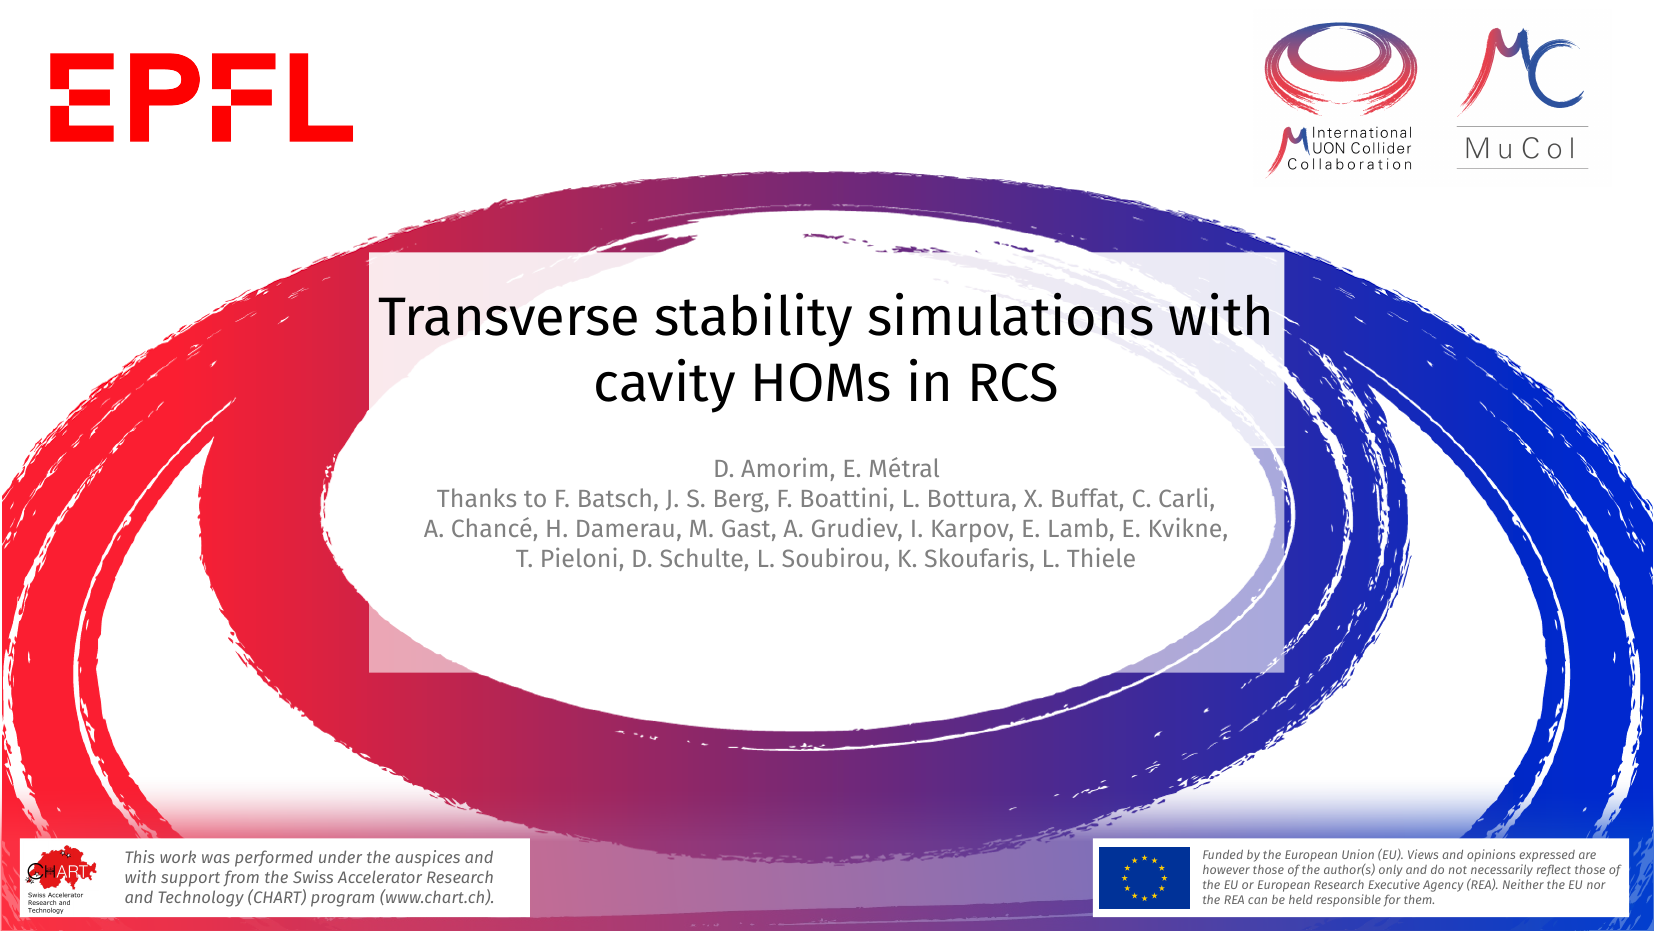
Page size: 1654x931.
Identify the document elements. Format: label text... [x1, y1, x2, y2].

text_box [19, 838, 530, 918]
text_box Transverse stability simulations with cavity HOMs in RCS [369, 252, 1285, 449]
text_box This work was performed under the auspices and with support from the Swiss Accelerator Research and Technology (CHART) program (www.chart.ch). [109, 840, 525, 916]
text_box Funded by the European Union (EU). Views and opinions expressed are however those of the author(s) only and do not necessarily reflect those of the EU or European Research Executive Agency (REA). Neither the EU nor the REA can be held responsible for them. [1187, 840, 1640, 916]
picture [0, 2, 1654, 931]
text_box D. Amorim, E. Métral Thanks to F. Batsch, J. S. Berg, F. Boattini, L. Bottura, X. Buffat, C. Carli, A. Chancé, H. Damerau, M. Gast, A. Grudiev, I. Karpov, E. Lamb, E. Kvikne, T. Pieloni, D. Schulte, L. Soubirou, K. Skoufaris, L. Thiele [369, 449, 1285, 673]
text_box [1092, 838, 1630, 918]
